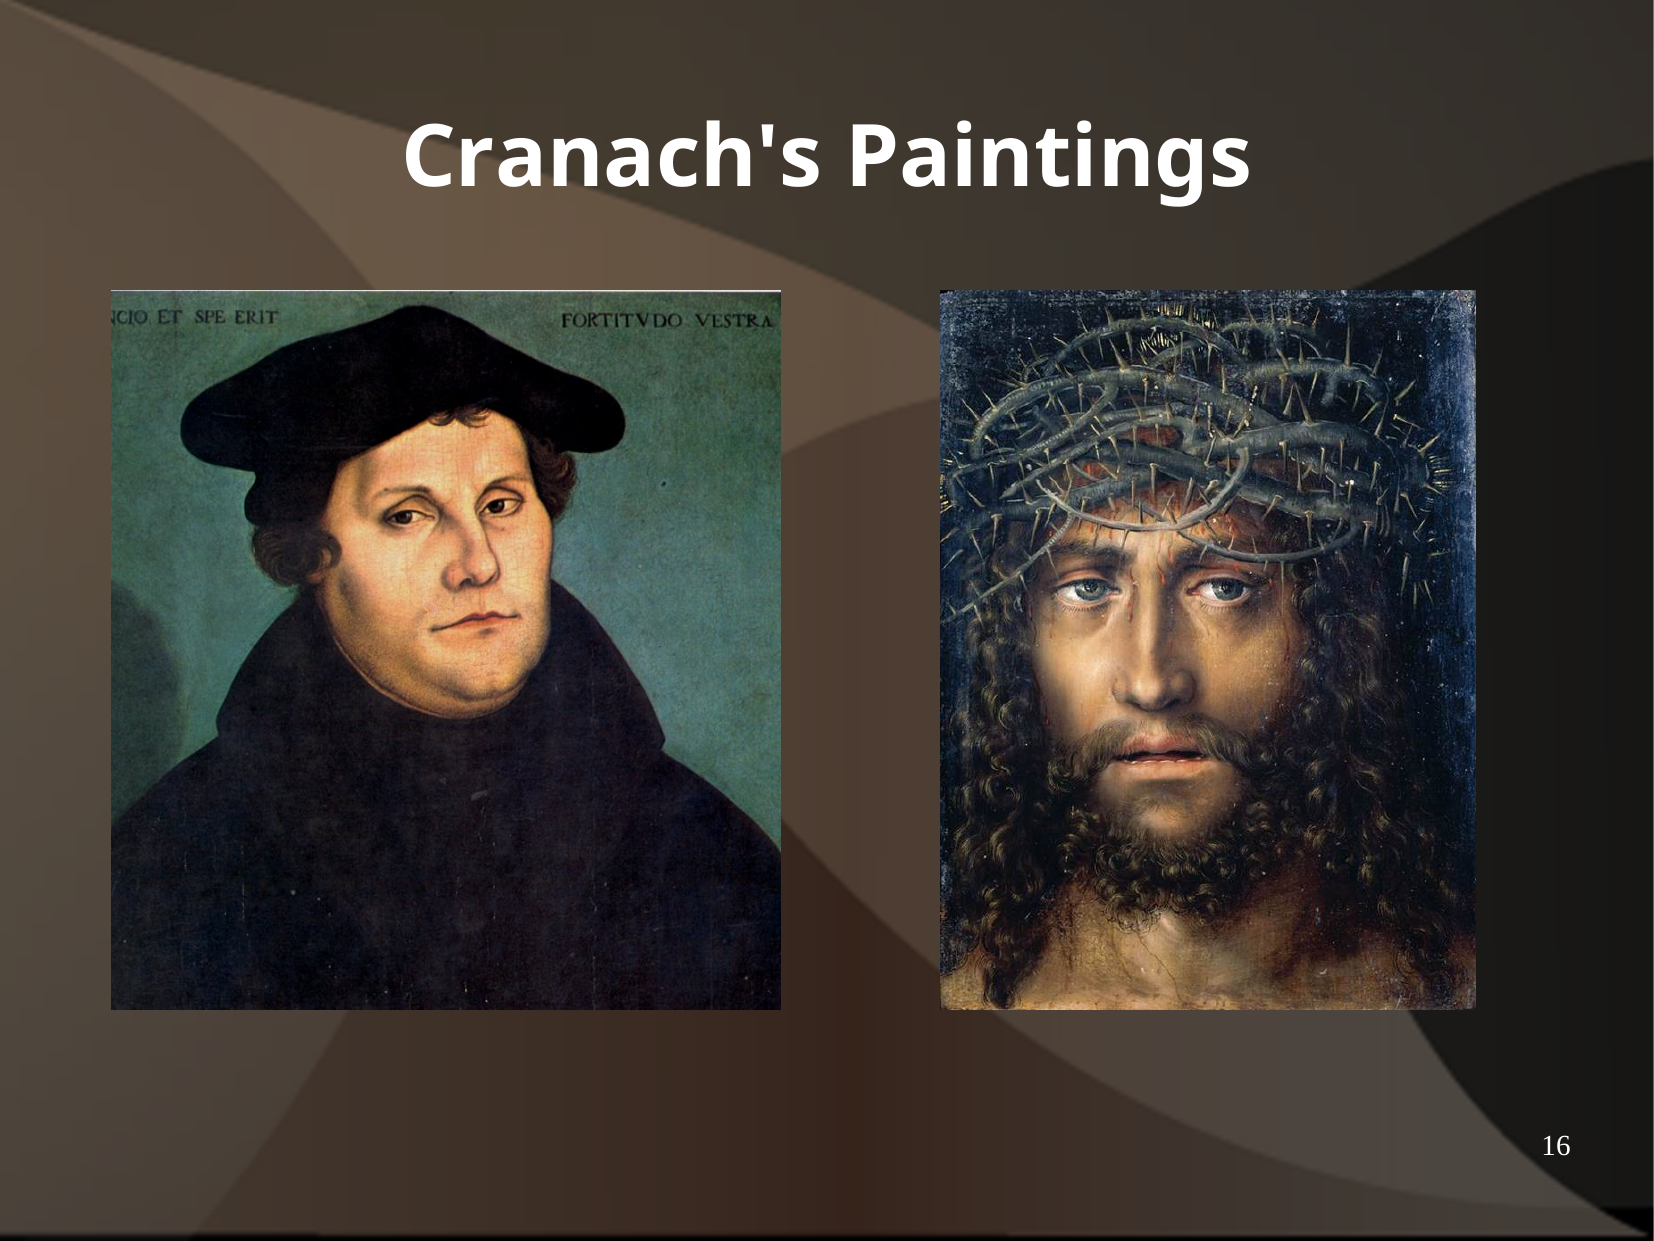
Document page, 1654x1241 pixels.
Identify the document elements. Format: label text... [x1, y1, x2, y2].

picture [0, 0, 1654, 1241]
title Cranach's Paintings [82, 49, 1571, 257]
